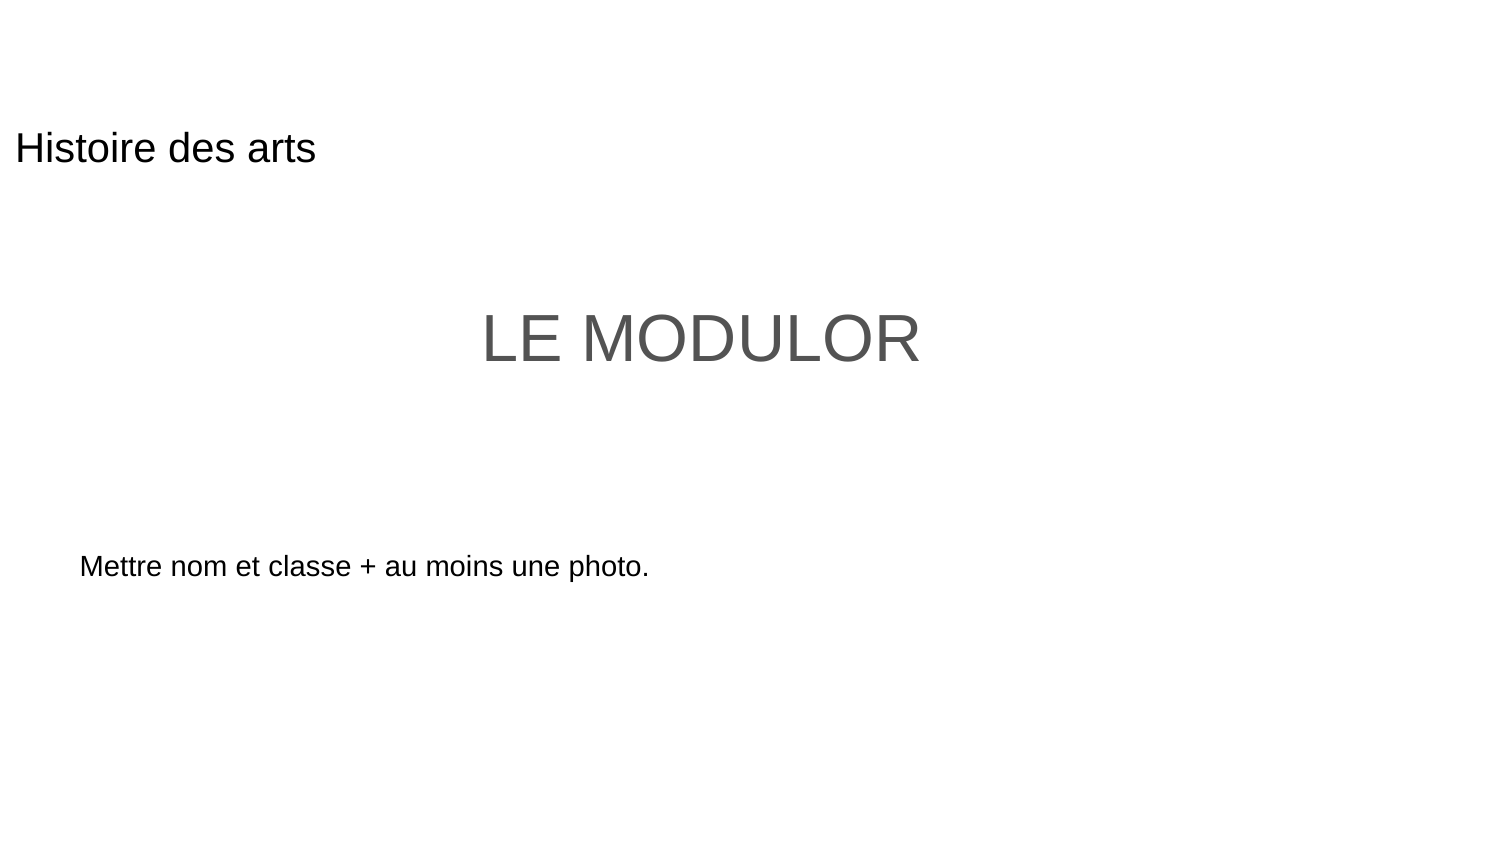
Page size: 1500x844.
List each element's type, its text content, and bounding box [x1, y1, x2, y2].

subtitle LE MODULOR [466, 280, 1022, 436]
text_box Mettre nom et classe + au moins une photo. [64, 539, 1317, 590]
title Histoire des arts [0, 0, 857, 186]
